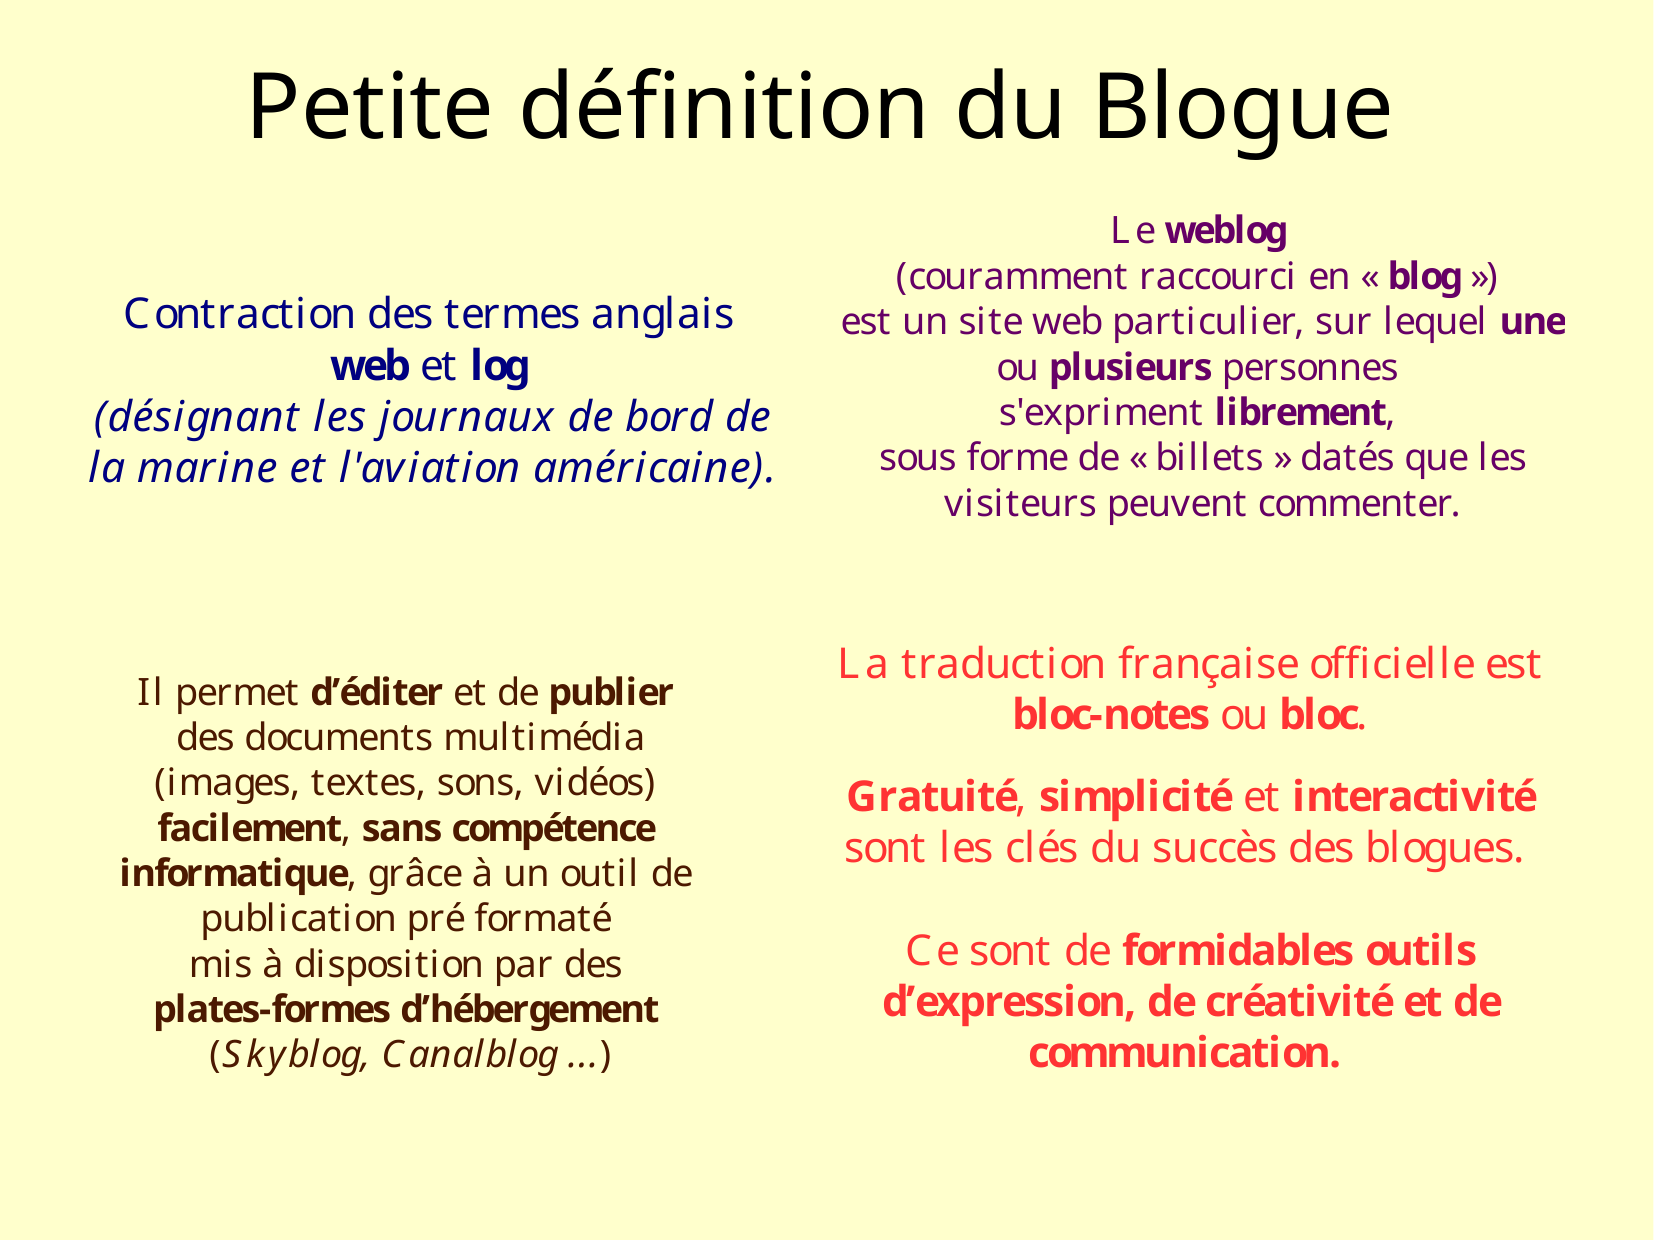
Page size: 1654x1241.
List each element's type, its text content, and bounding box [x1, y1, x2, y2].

chart [41, 667, 768, 1093]
chart [838, 206, 1565, 598]
chart [826, 620, 1553, 1170]
chart [71, 236, 798, 627]
title Petite définition du Blogue [76, 29, 1565, 178]
